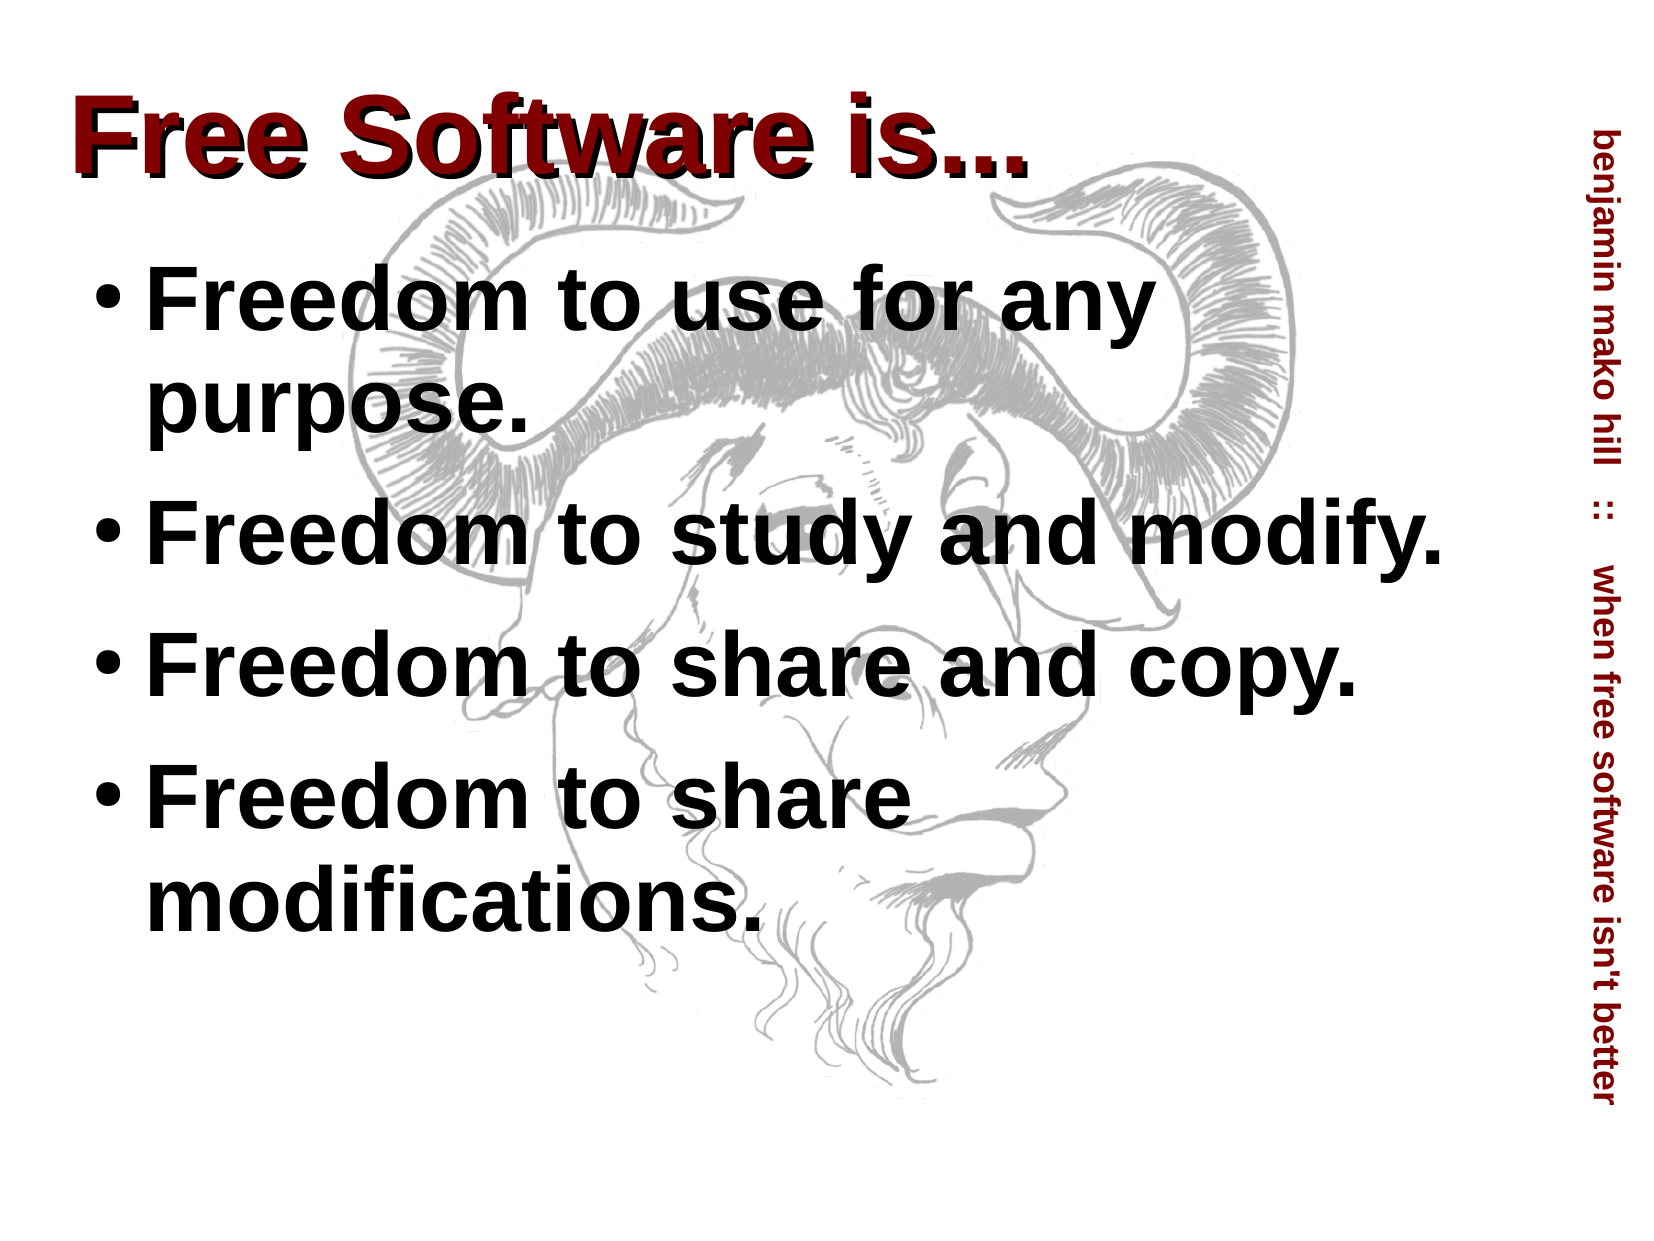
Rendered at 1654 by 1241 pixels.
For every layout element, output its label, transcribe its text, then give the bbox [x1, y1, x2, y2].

picture [255, 239, 1356, 247]
list Freedom to use for any purpose. Freedom to study and modify. Freedom to share and copy. Freedom to share modifications. [74, 247, 1534, 1172]
title Free Software is... [68, 31, 1542, 239]
